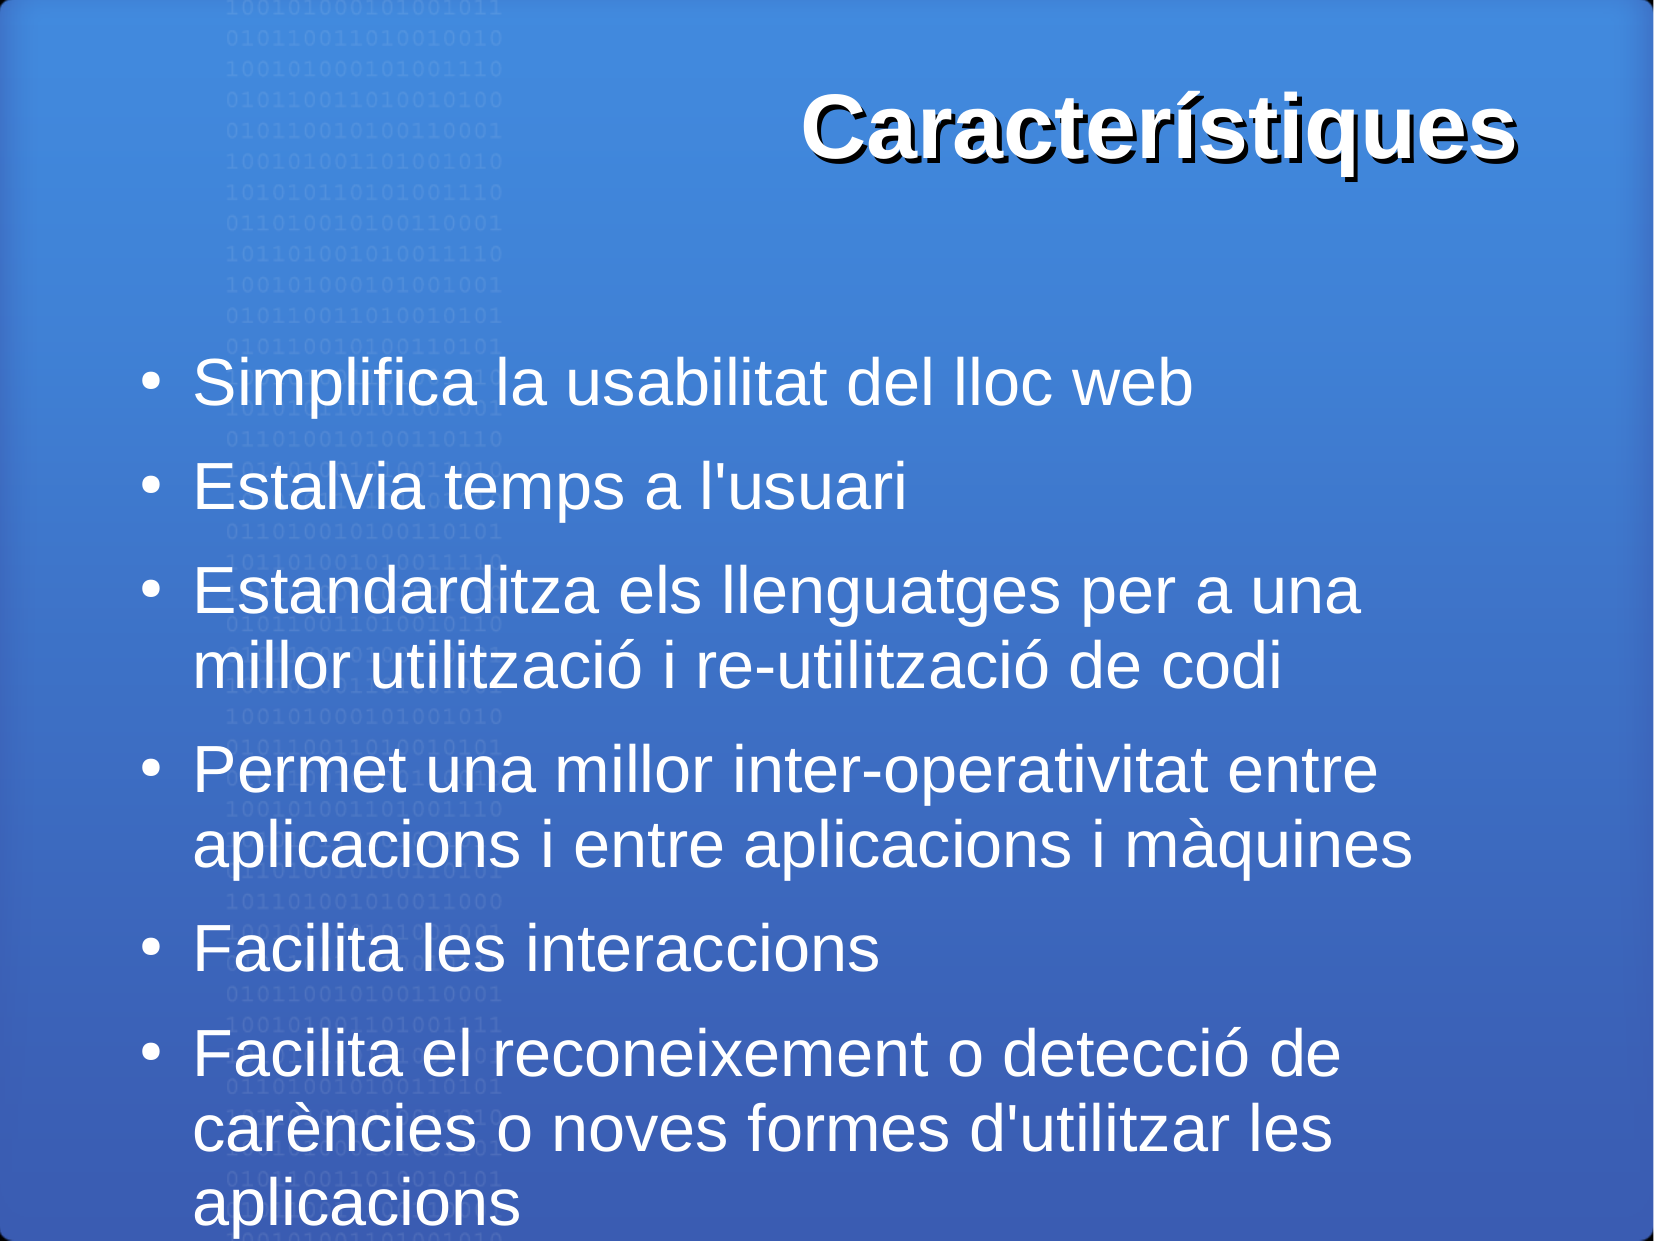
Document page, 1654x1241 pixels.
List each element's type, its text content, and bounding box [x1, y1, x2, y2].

title Característiques [769, 55, 1550, 199]
picture [0, 0, 1654, 1241]
list Simplifica la usabilitat del lloc web Estalvia temps a l'usuari Estandarditza els llenguatges per a una millor utilització i re-utilització de codi Permet una millor inter-operativitat entre aplicacions i entre aplicacions i màquines Facilita les interaccions Facilita el reconeixement o detecció de carències o noves formes d'utilitzar les aplicacions Facilita la convergència entre mitjans de comunicació i continguts. Facilita la publicació, la investigació i la consulta de continguts web [121, 344, 1534, 1241]
